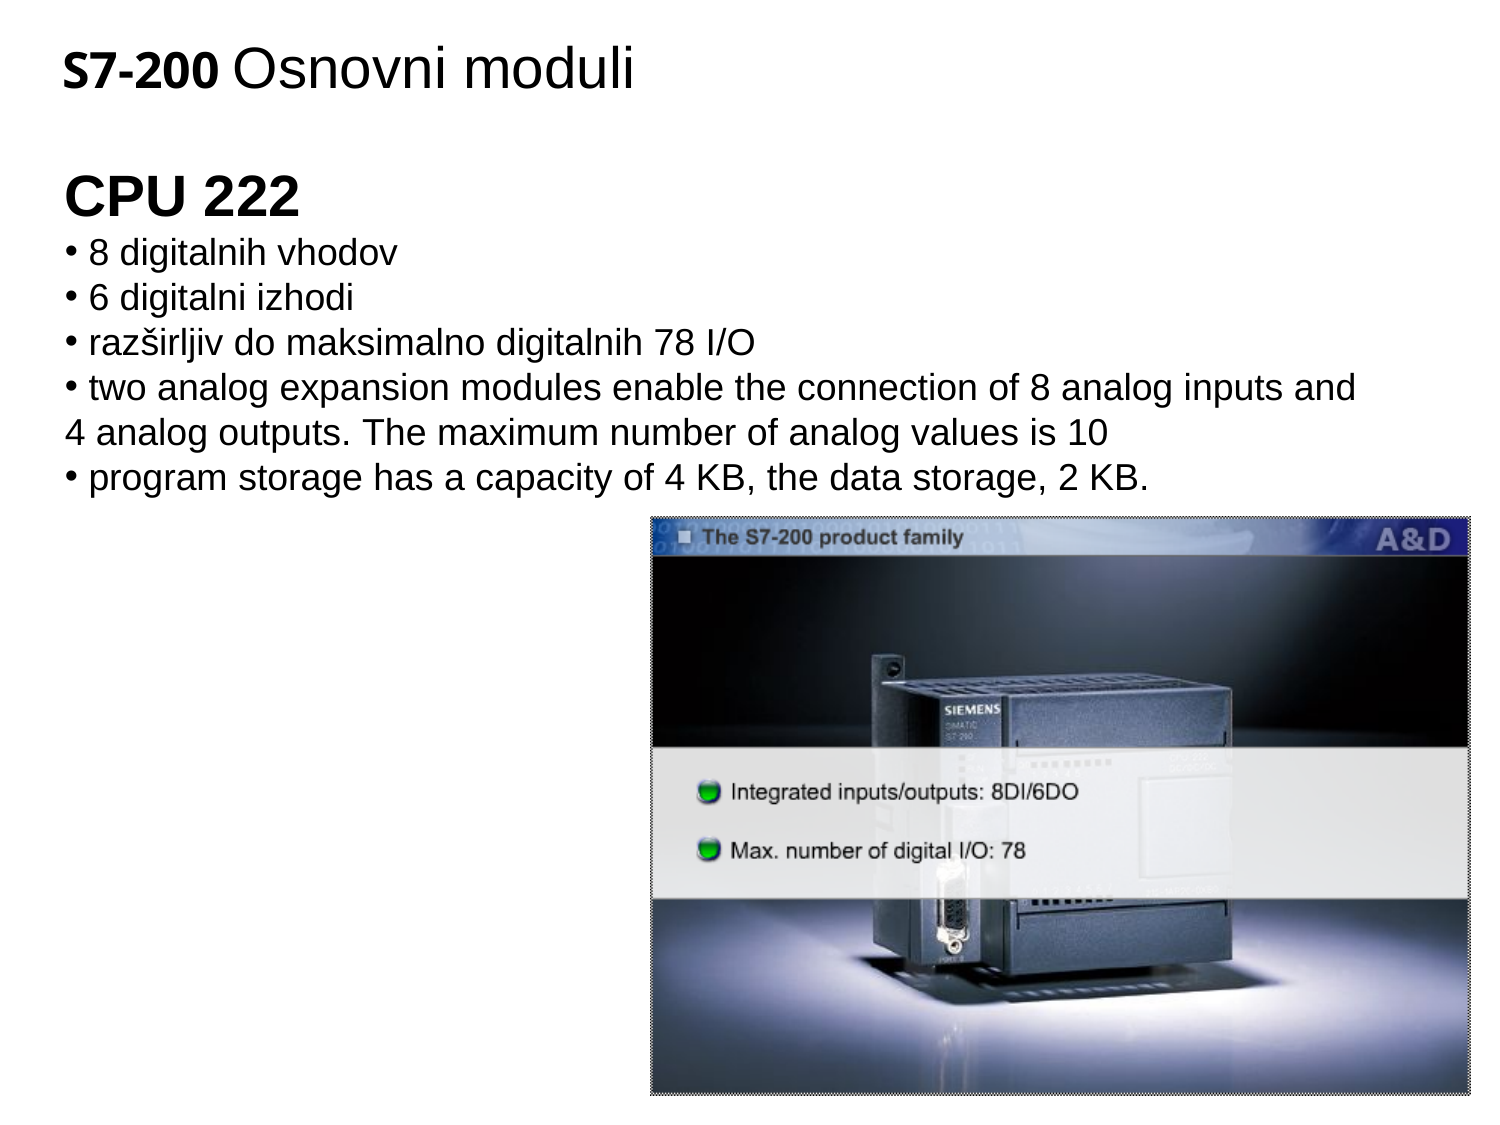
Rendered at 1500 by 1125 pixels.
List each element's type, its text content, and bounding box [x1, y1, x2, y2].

picture [650, 516, 1471, 1096]
text_box S7-200 Osnovni moduli [47, 22, 651, 108]
text_box CPU 222 8 digitalnih vhodov 6 digitalni izhodi razširljiv do maksimalno digitalnih 78 I/O two analog expansion modules enable the connection of 8 analog inputs and 4 analog outputs. The maximum number of analog values is 10 program storage has a capacity of 4 KB, the data storage, 2 KB. [50, 149, 1391, 506]
